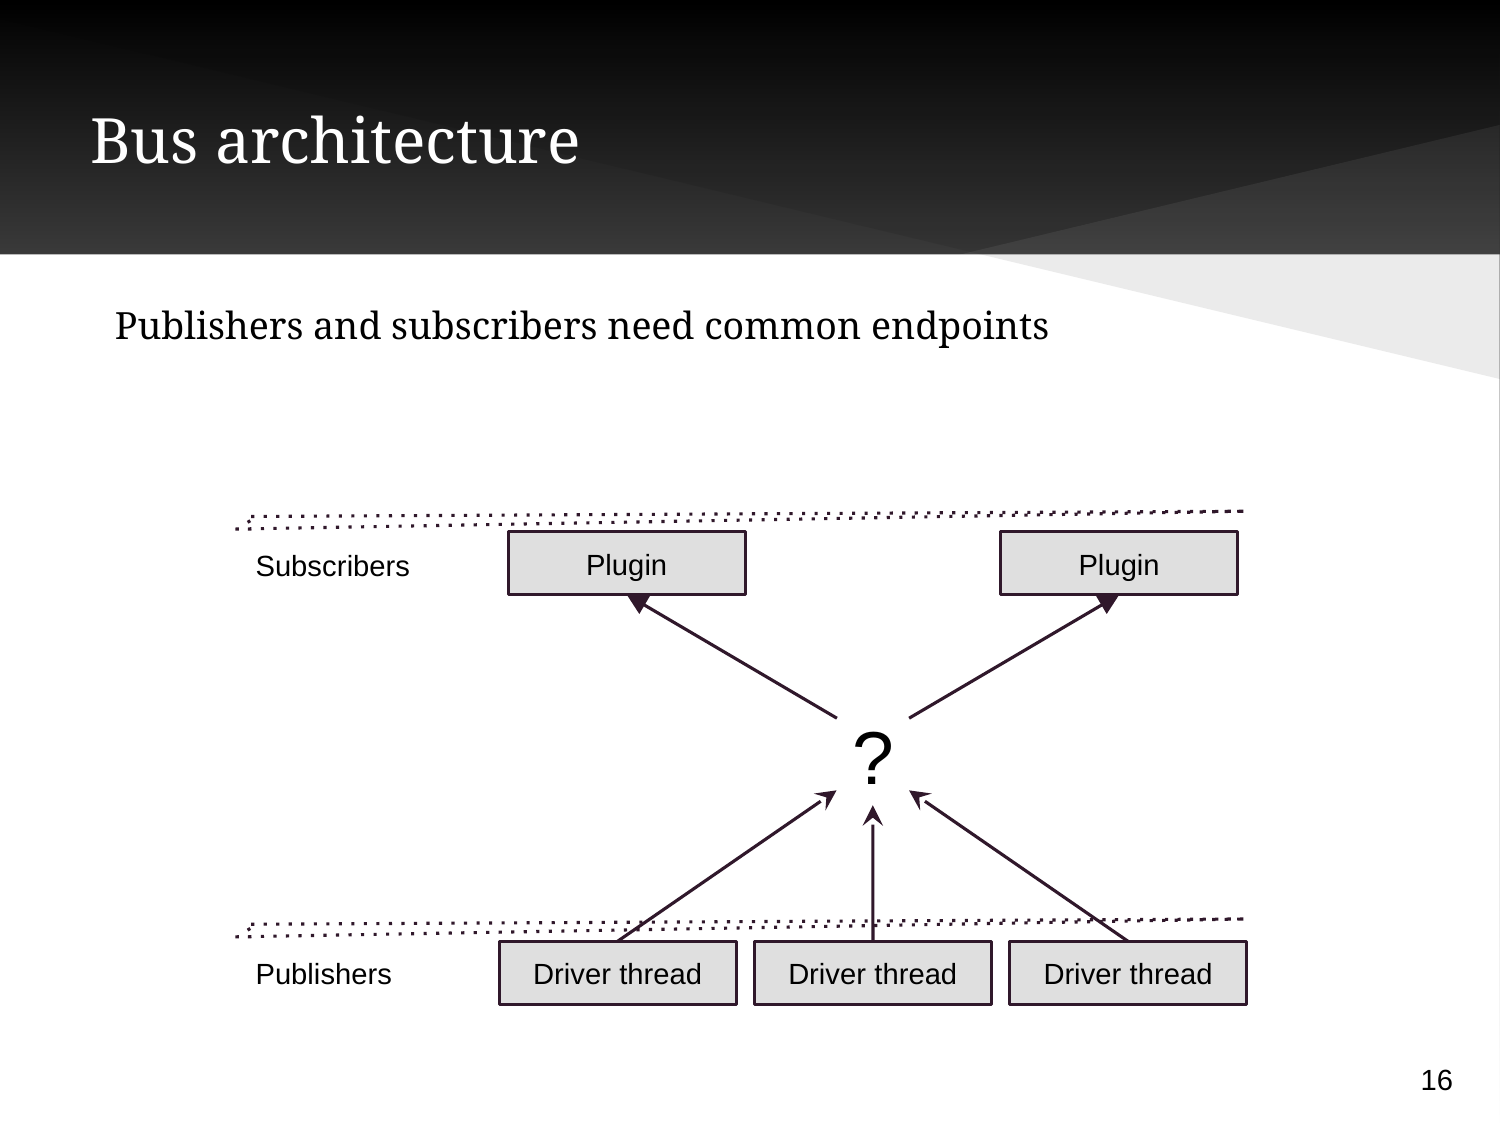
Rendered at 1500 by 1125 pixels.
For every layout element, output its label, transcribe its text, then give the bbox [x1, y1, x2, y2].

text_box Publishers [1100, 918, 1247, 922]
text_box Plugin [1000, 531, 1238, 595]
text_box Driver thread [1009, 941, 1247, 1005]
text_box Driver thread [499, 941, 737, 1005]
text_box Publishers [235, 922, 641, 937]
text_box 16 [1405, 1046, 1471, 1097]
title Bus architecture [75, 45, 1425, 233]
text_box Publishers [639, 920, 871, 930]
text_box Publishers [875, 919, 1095, 926]
text_box Subscribers [235, 511, 1247, 530]
text_box Plugin [508, 531, 746, 595]
text_box Driver thread [754, 941, 992, 1005]
list Publishers and subscribers need common endpoints [99, 287, 1450, 1103]
